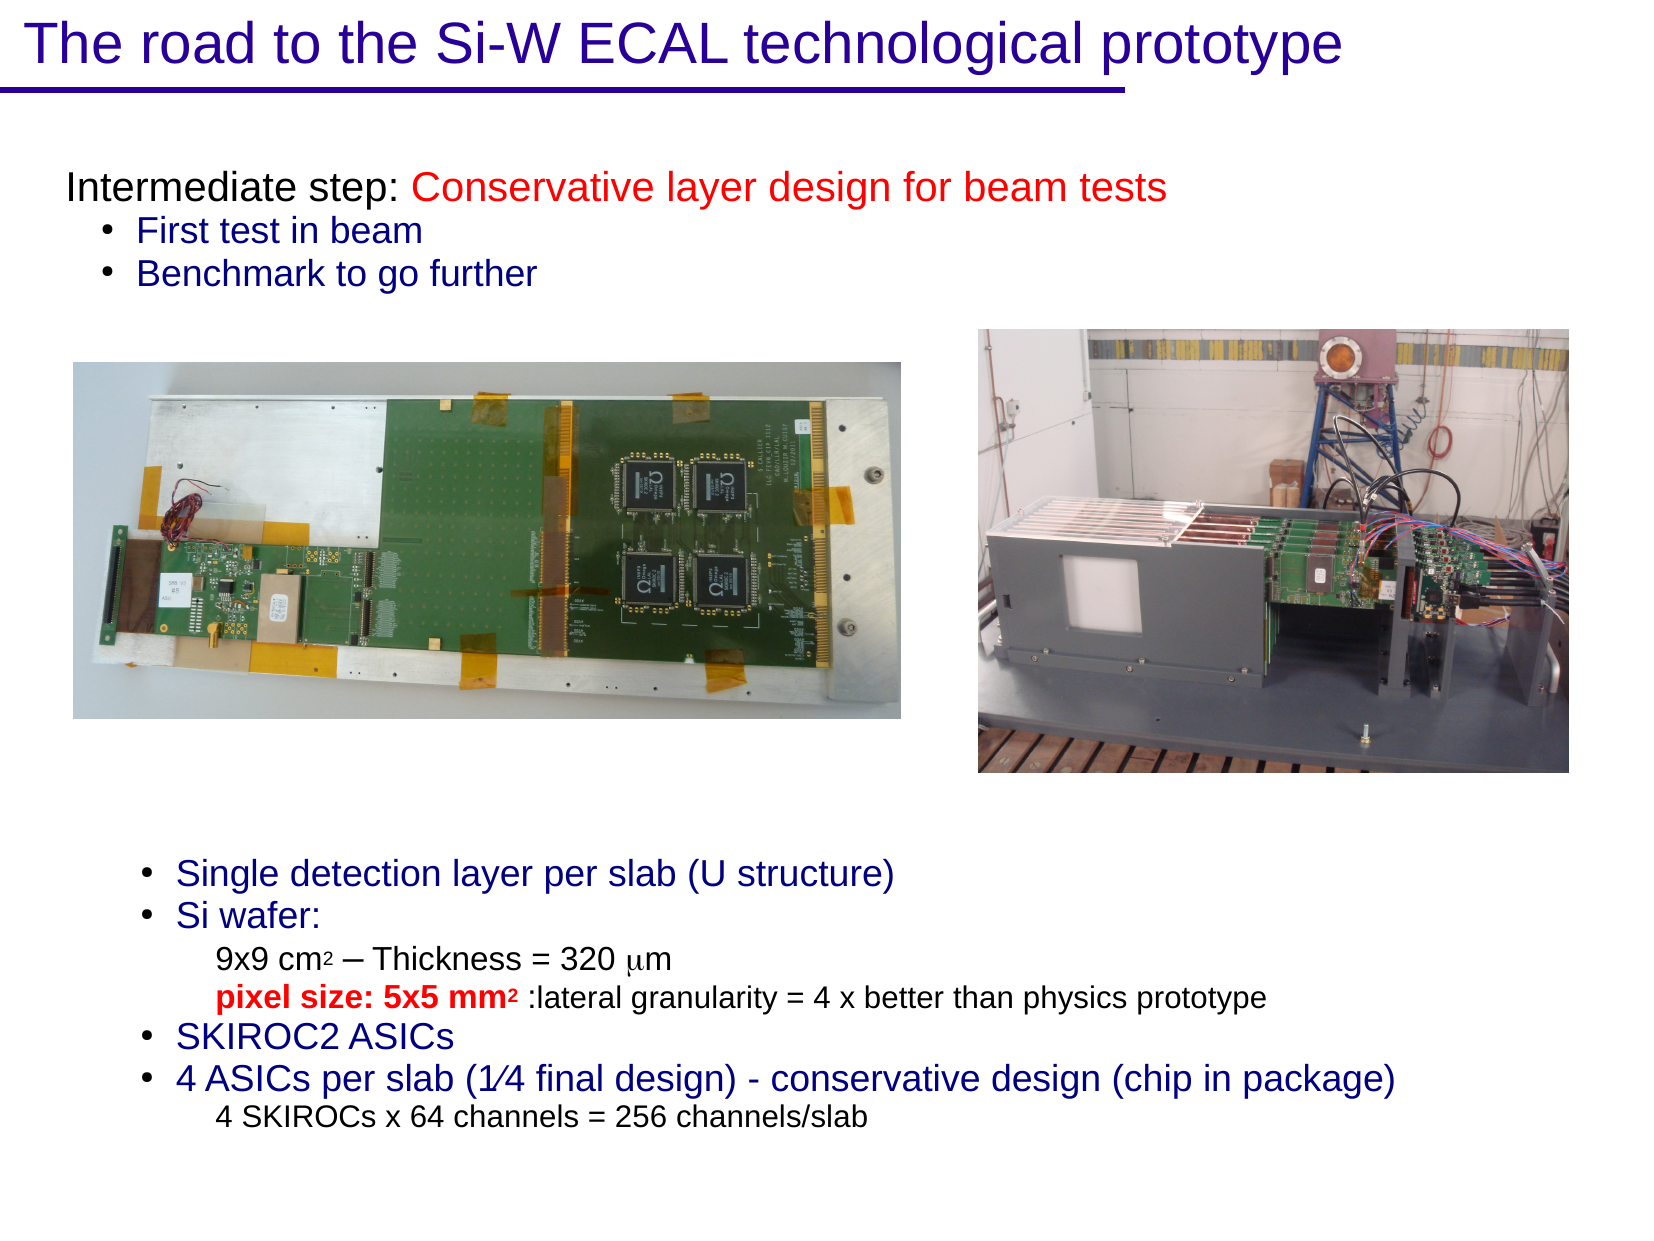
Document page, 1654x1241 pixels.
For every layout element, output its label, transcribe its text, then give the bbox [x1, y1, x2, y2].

title The road to the Si-W ECAL technological prototype [23, 10, 1512, 76]
picture [1531, 329, 1569, 773]
text_box Intermediate step: Conservative layer design for beam tests First test in beam Benchmark to go further Single detection layer per slab (U structure) Si wafer: 9x9 cm2 – Thickness = 320 mm pixel size: 5x5 mm2 :lateral granularity = 4 x better than physics prototype SKIROC2 ASICs 4 ASICs per slab (1⁄4 final design) - conservative design (chip in package) 4 SKIROCs x 64 channels = 256 channels/slab [50, 156, 1531, 1145]
